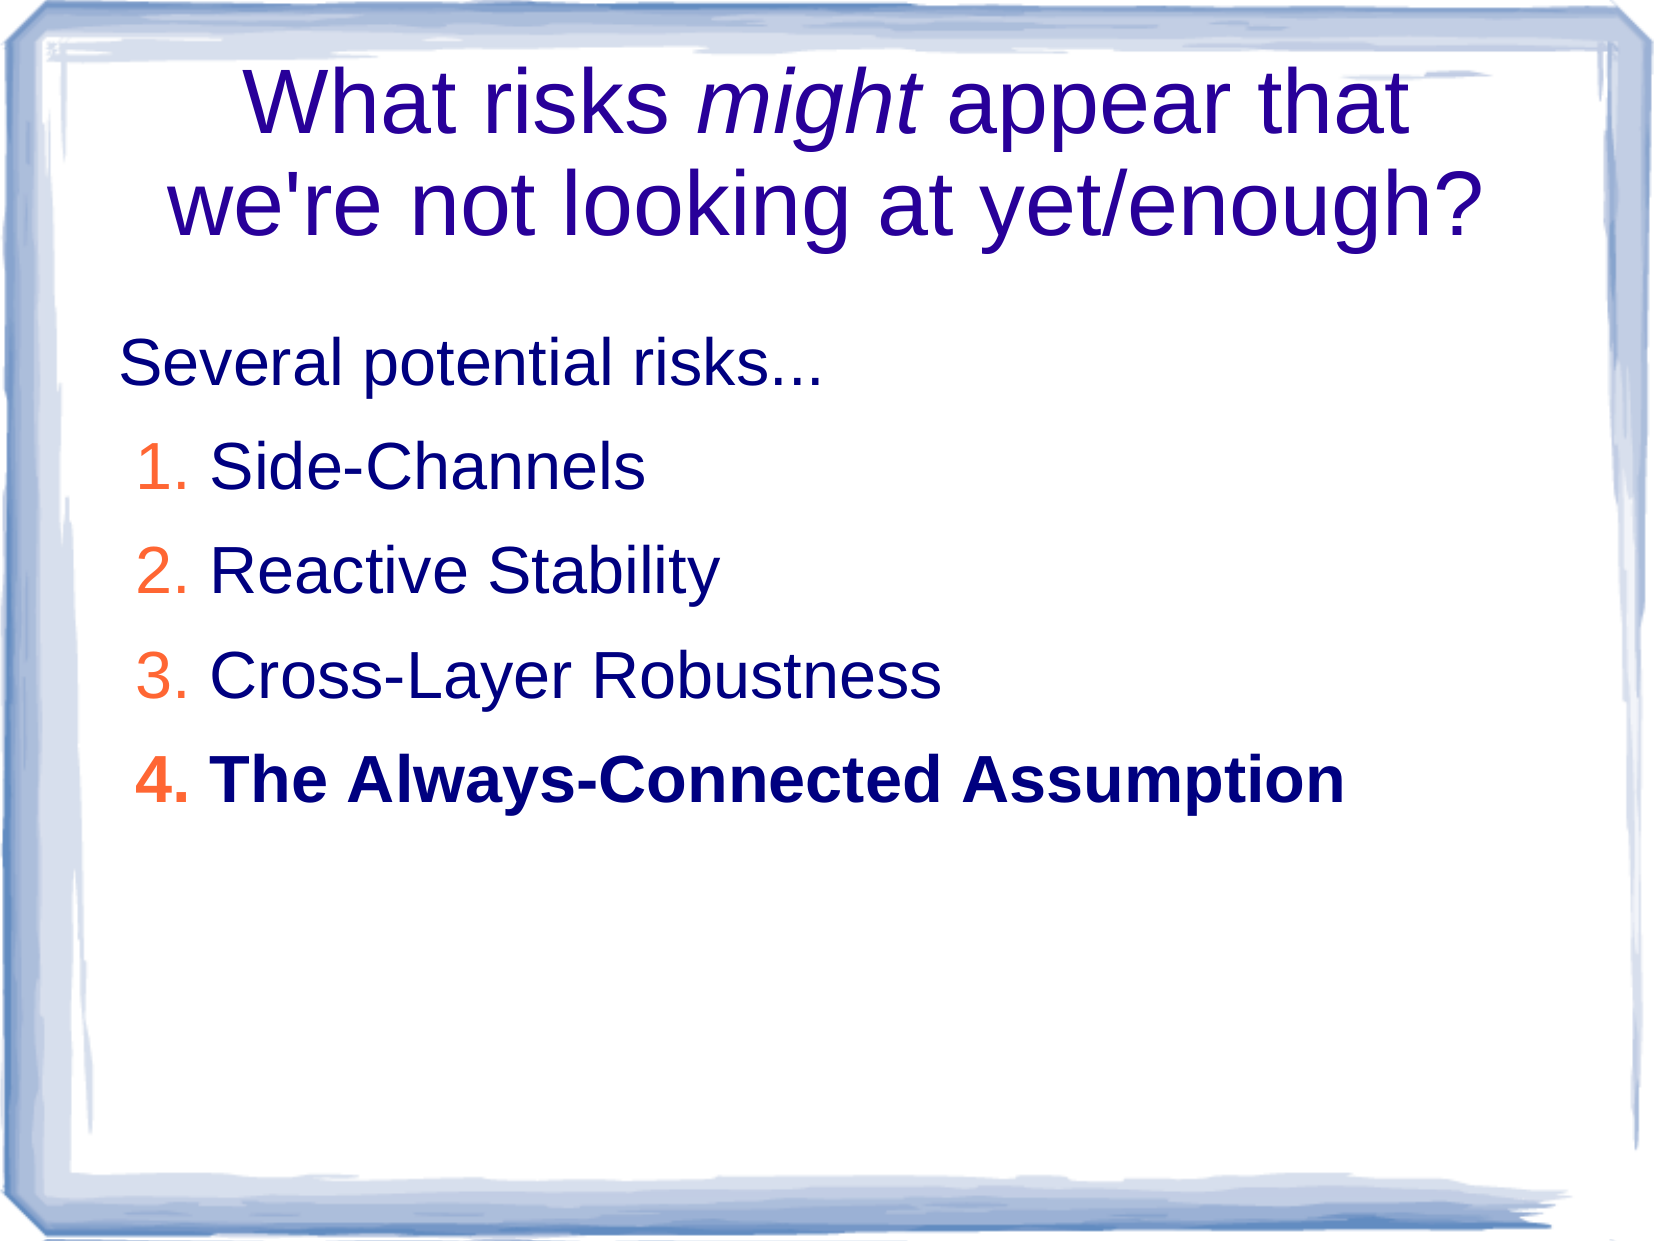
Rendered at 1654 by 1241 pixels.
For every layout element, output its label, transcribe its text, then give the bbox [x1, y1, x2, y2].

title What risks might appear that we're not looking at yet/enough? [82, 49, 1571, 257]
list Several potential risks... Side-Channels Reactive Stability Cross-Layer Robustness The Always-Connected Assumption [118, 324, 1571, 1004]
picture [0, 0, 1654, 1241]
